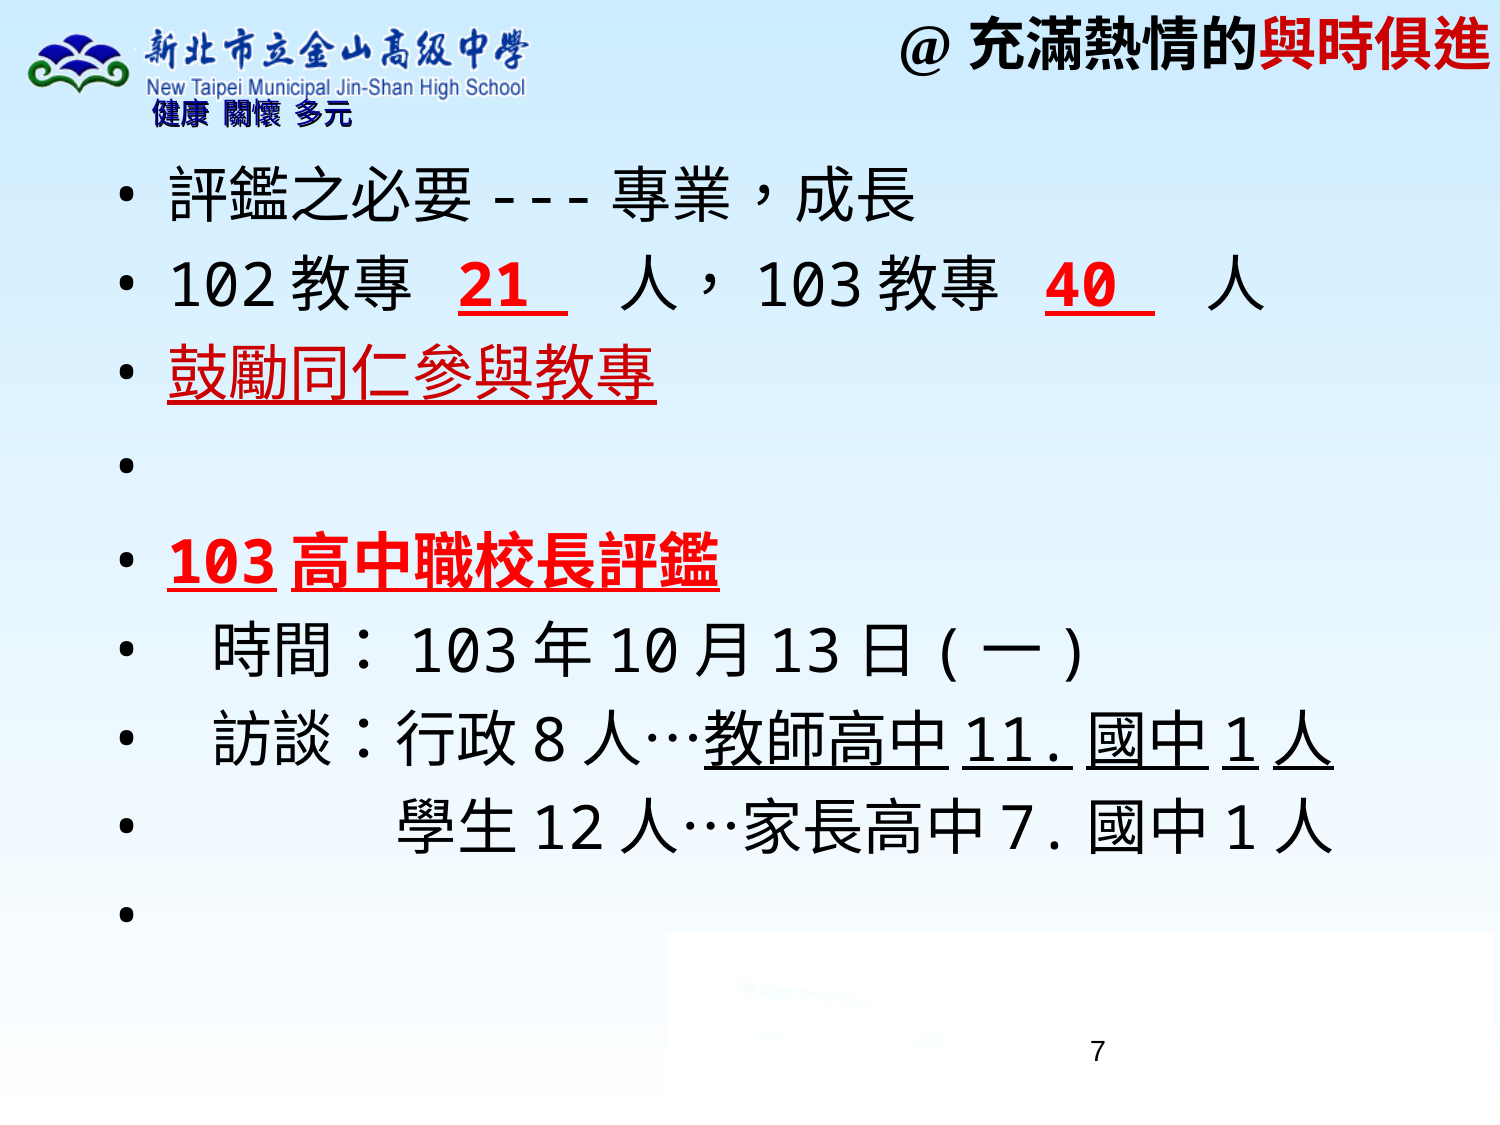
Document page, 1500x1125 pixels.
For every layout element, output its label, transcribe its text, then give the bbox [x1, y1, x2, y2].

list 評鑑之必要---專業，成長 102教專 21 人，103教專 40 人 鼓勵同仁參與教專 103高中職校長評鑑 時間：103年10月13日(一) 訪談：行政8人…教師高中11.國中1人 學生12人…家長高中7.國中1人 [100, 148, 1378, 1059]
text_box [1074, 1024, 1426, 1103]
text_box @充滿熱情的與時俱進 [884, 0, 1500, 85]
